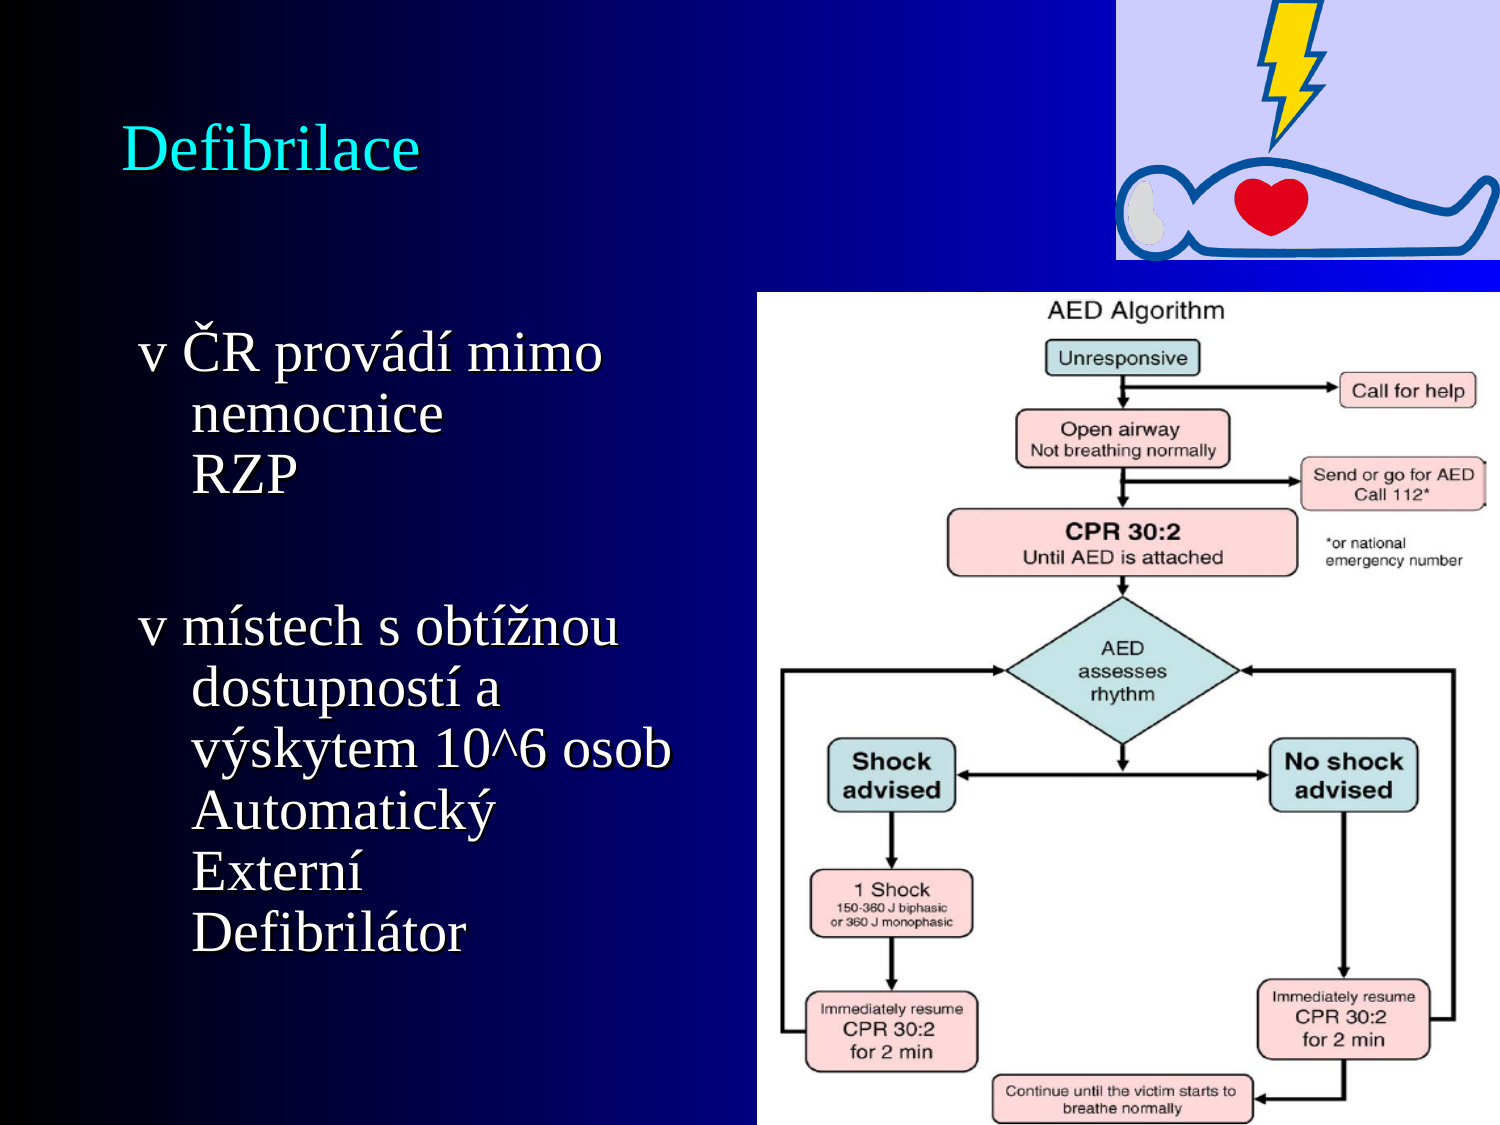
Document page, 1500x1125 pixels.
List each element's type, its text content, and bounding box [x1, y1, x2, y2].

picture [1115, 0, 1500, 261]
list v ČR provádí mimo nemocnice RZP v místech s obtížnou dostupností a výskytem 10^6 osob Automatický Externí Defibrilátor [121, 322, 739, 1116]
title Defibrilace [121, 46, 1115, 254]
picture [757, 292, 1500, 1125]
